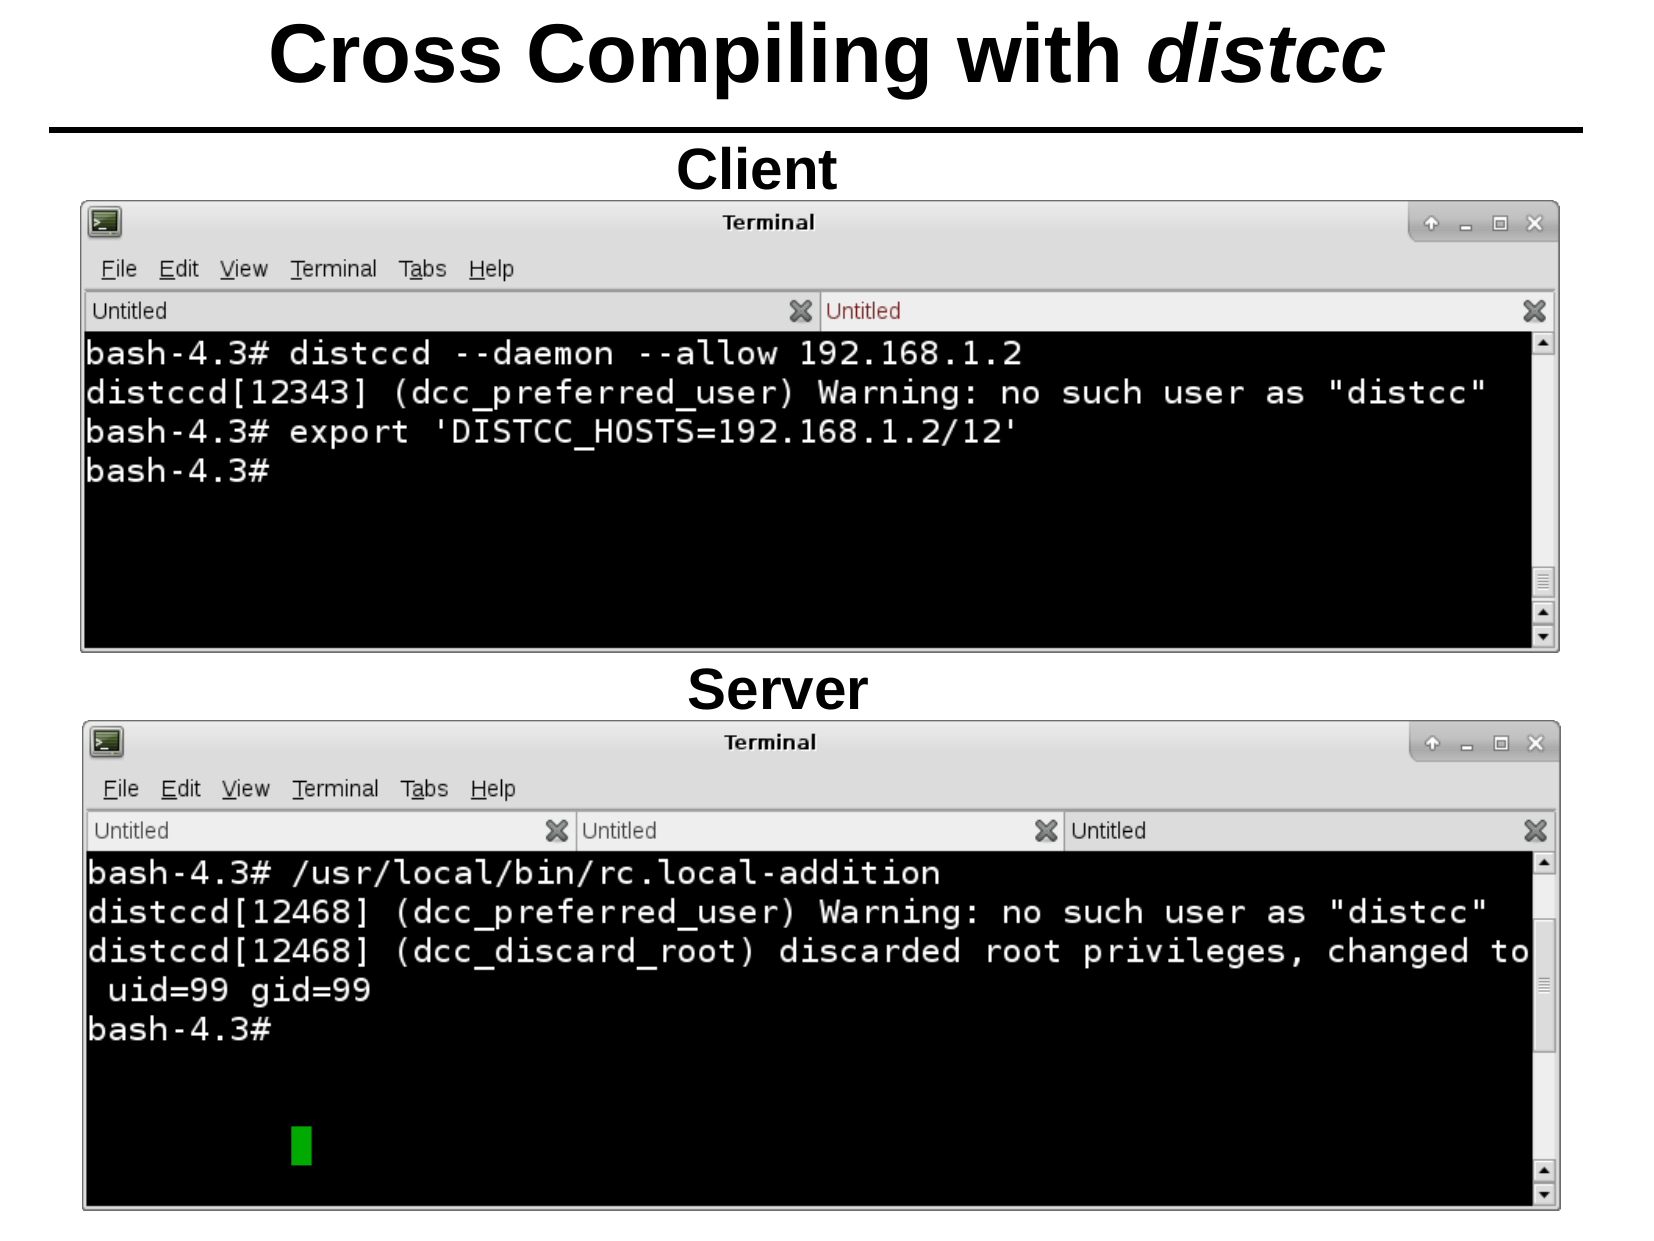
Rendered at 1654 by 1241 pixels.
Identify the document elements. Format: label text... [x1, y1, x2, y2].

picture [82, 720, 1561, 1212]
picture [80, 200, 1560, 653]
text_box Client [661, 129, 886, 213]
text_box Cross Compiling with distcc [49, 133, 661, 142]
text_box Server [673, 649, 886, 733]
text_box Cross Compiling with distcc [49, 0, 1607, 142]
